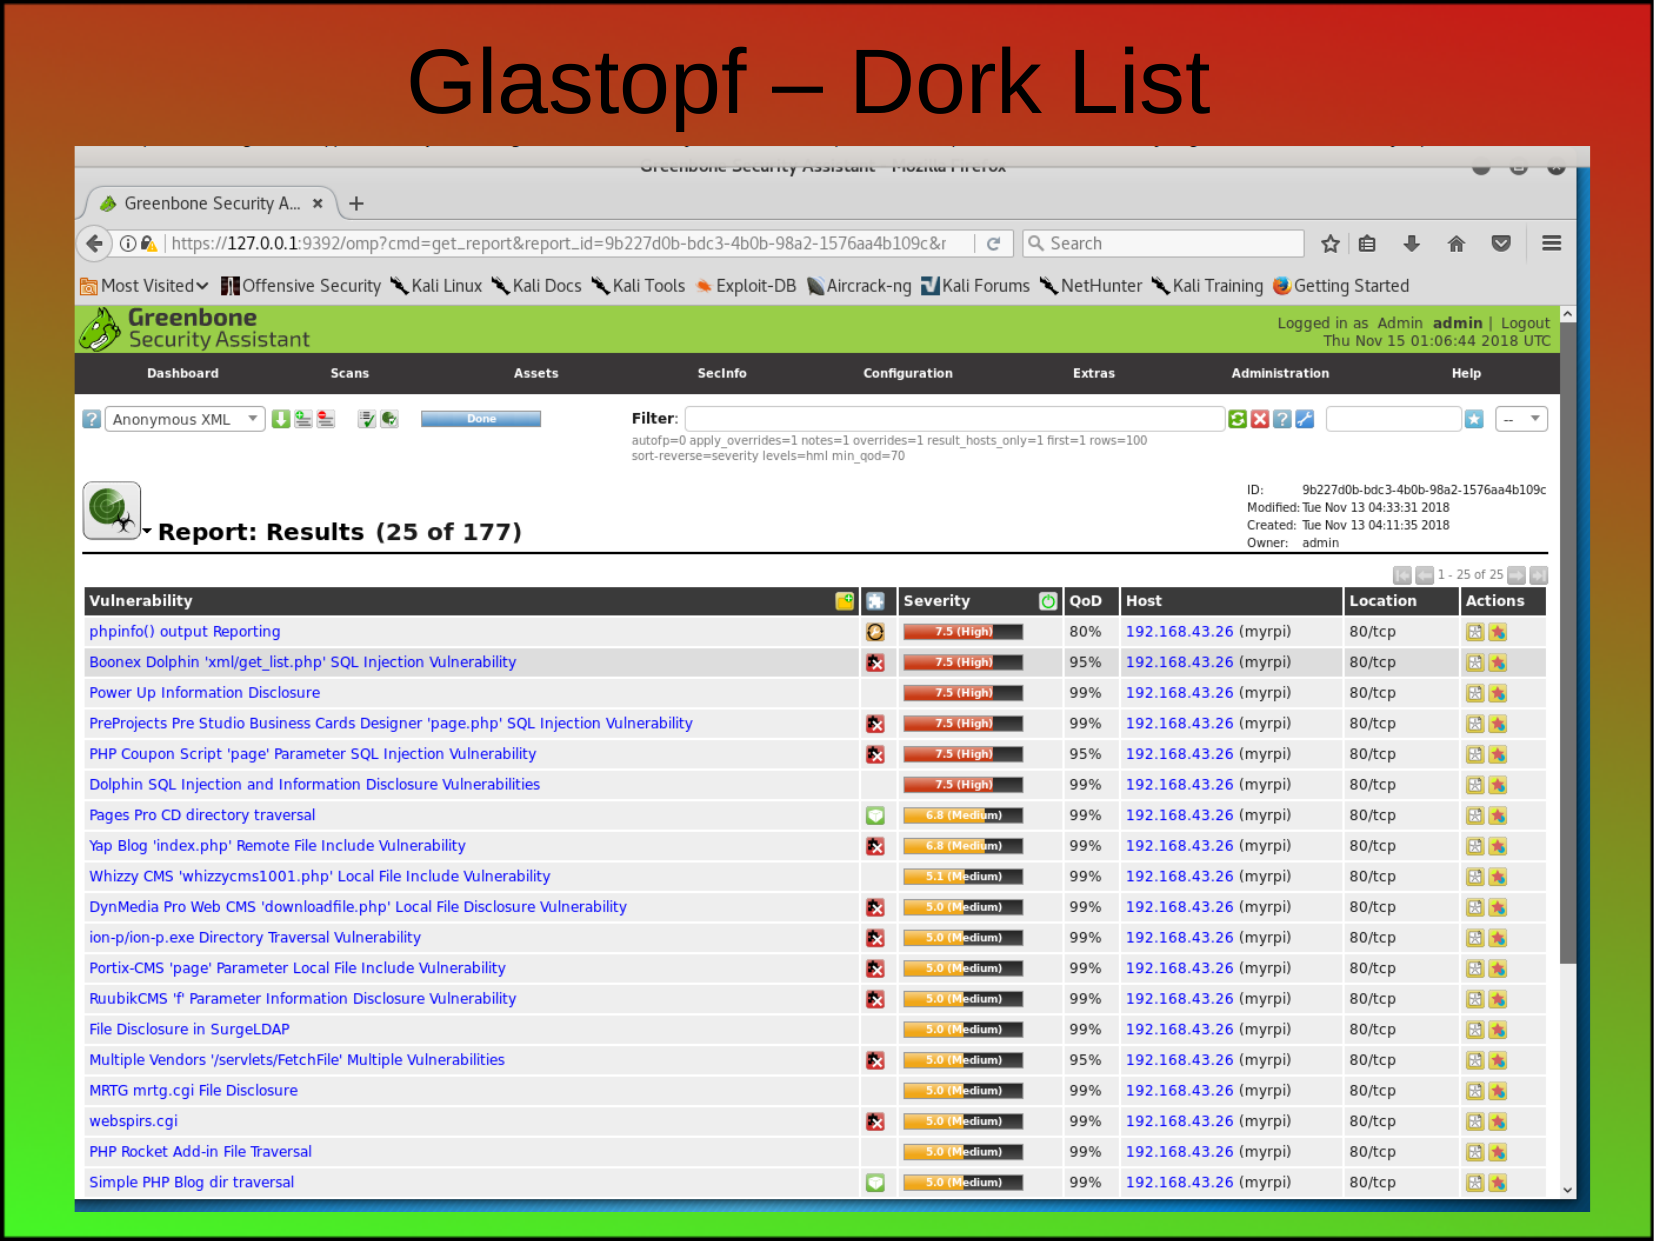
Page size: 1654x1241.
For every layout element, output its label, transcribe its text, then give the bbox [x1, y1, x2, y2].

picture [0, 0, 1654, 1241]
title Glastopf – Dork List [64, 0, 1554, 186]
